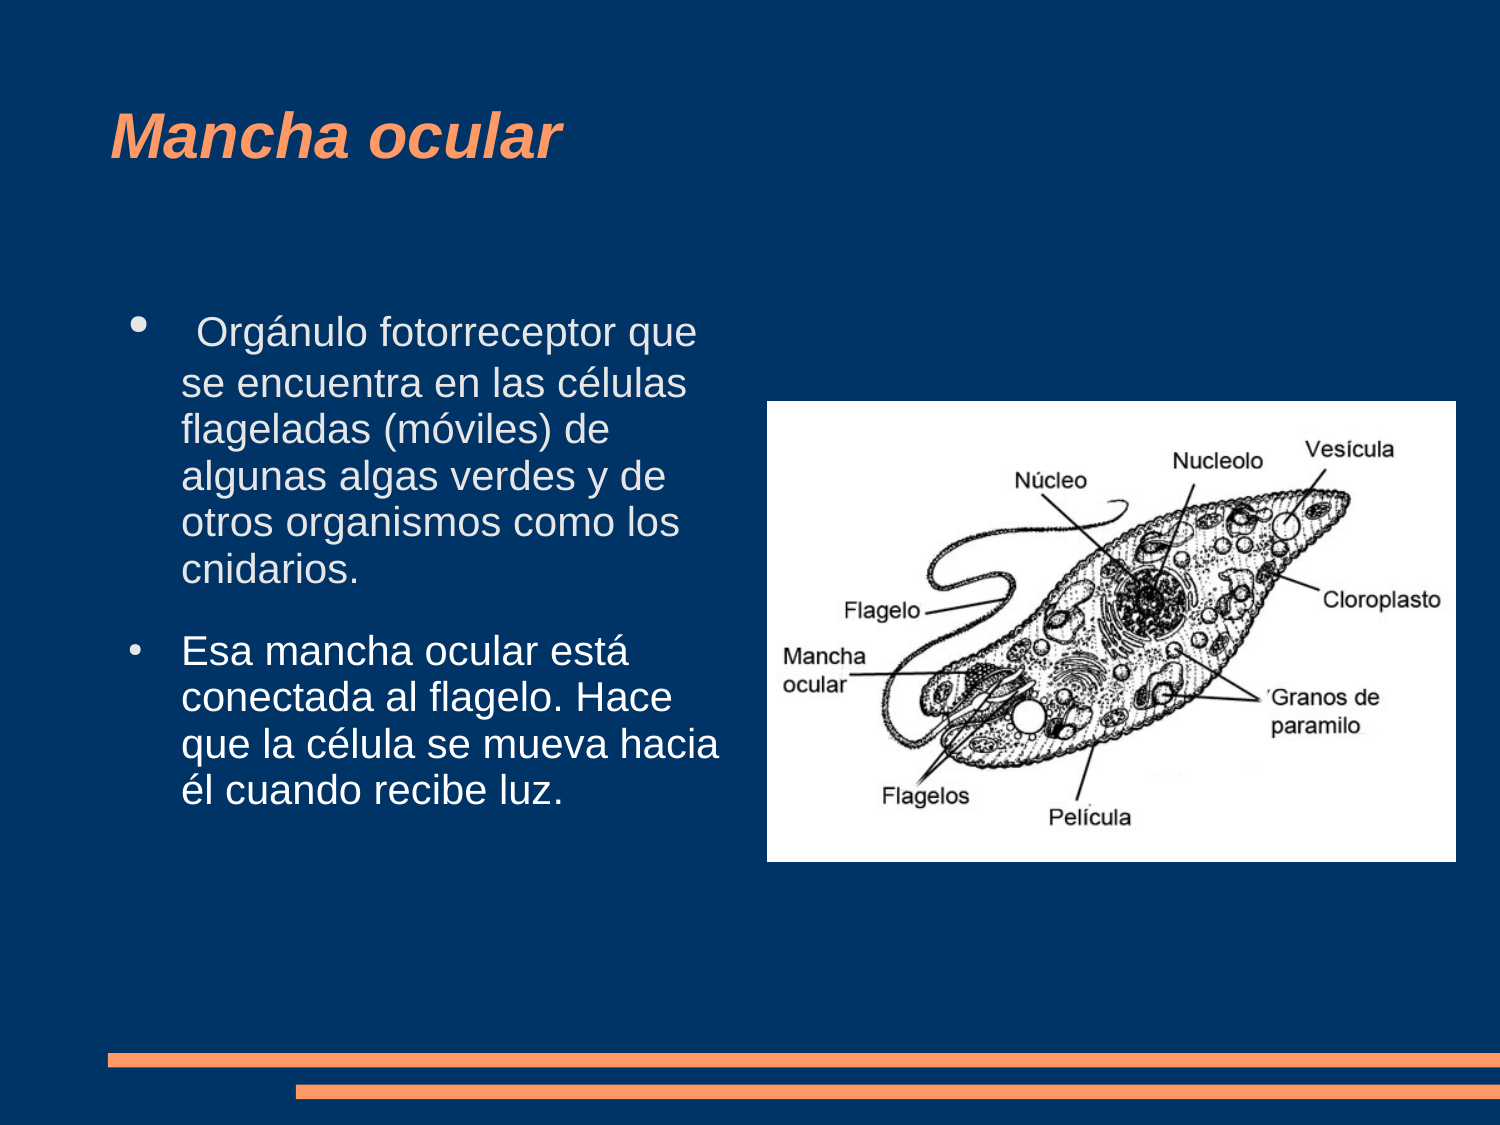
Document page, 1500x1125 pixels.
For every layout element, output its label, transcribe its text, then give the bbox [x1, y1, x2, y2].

picture [767, 401, 1456, 862]
list Orgánulo fotorreceptor que se encuentra en las células flageladas (móviles) de algunas algas verdes y de otros organismos como los cnidarios. Esa mancha ocular está conectada al flagelo. Hace que la célula se mueva hacia él cuando recibe luz. [110, 292, 748, 1027]
title Mancha ocular [110, 41, 1392, 230]
